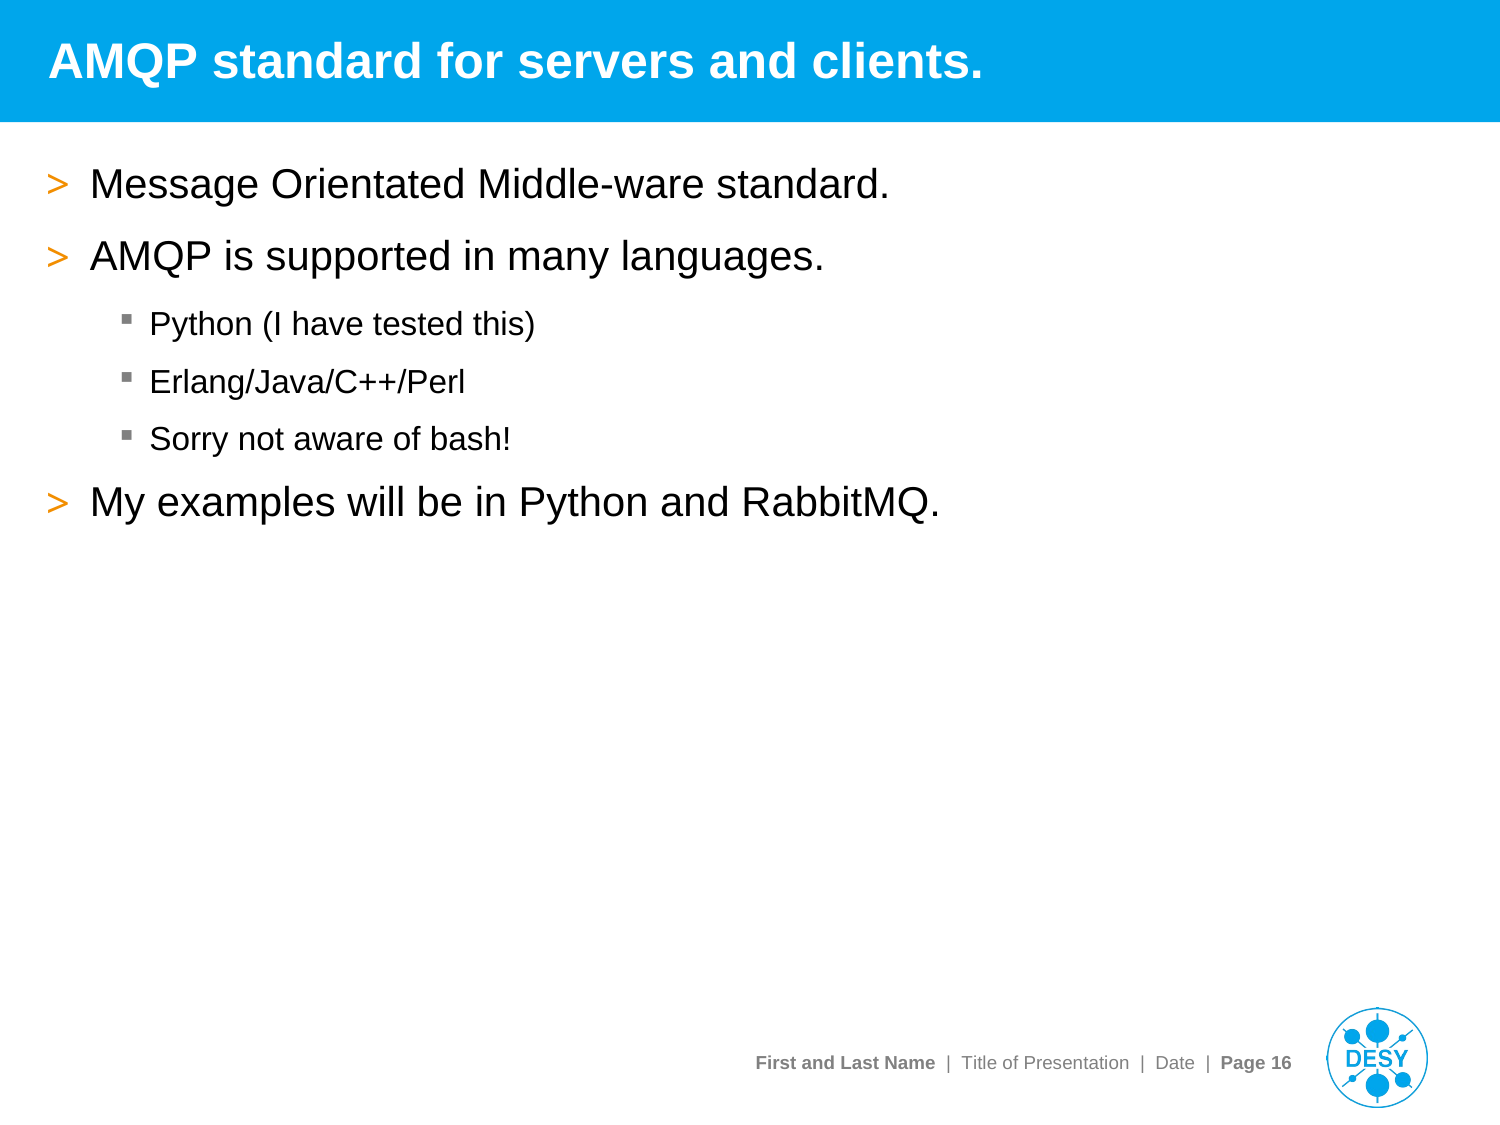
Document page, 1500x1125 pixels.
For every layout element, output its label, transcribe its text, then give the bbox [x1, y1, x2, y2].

picture [1326, 1007, 1428, 1108]
list Message Orientated Middle-ware standard. AMQP is supported in many languages. Python (I have tested this) Erlang/Java/C++/Perl Sorry not aware of bash! My examples will be in Python and RabbitMQ. [46, 160, 1444, 889]
title AMQP standard for servers and clients. [47, 24, 1446, 99]
